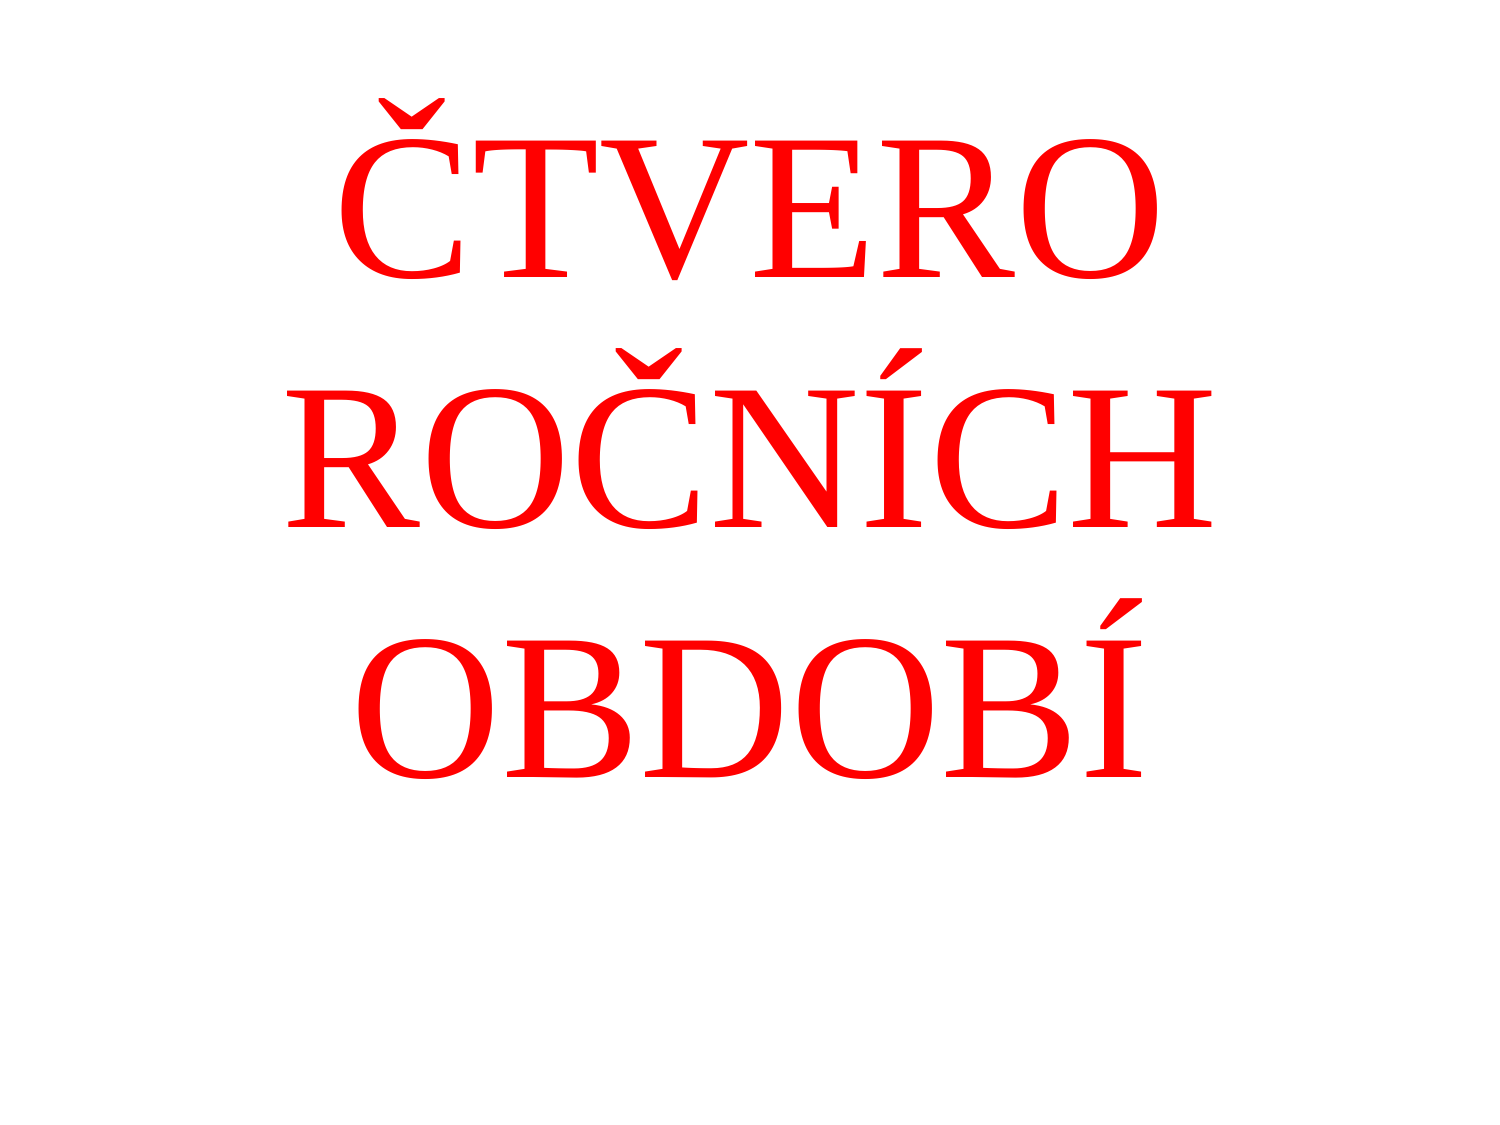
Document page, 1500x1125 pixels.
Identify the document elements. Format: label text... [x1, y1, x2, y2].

title ČTVERO ROČNÍCH OBDOBÍ [112, 0, 1388, 827]
